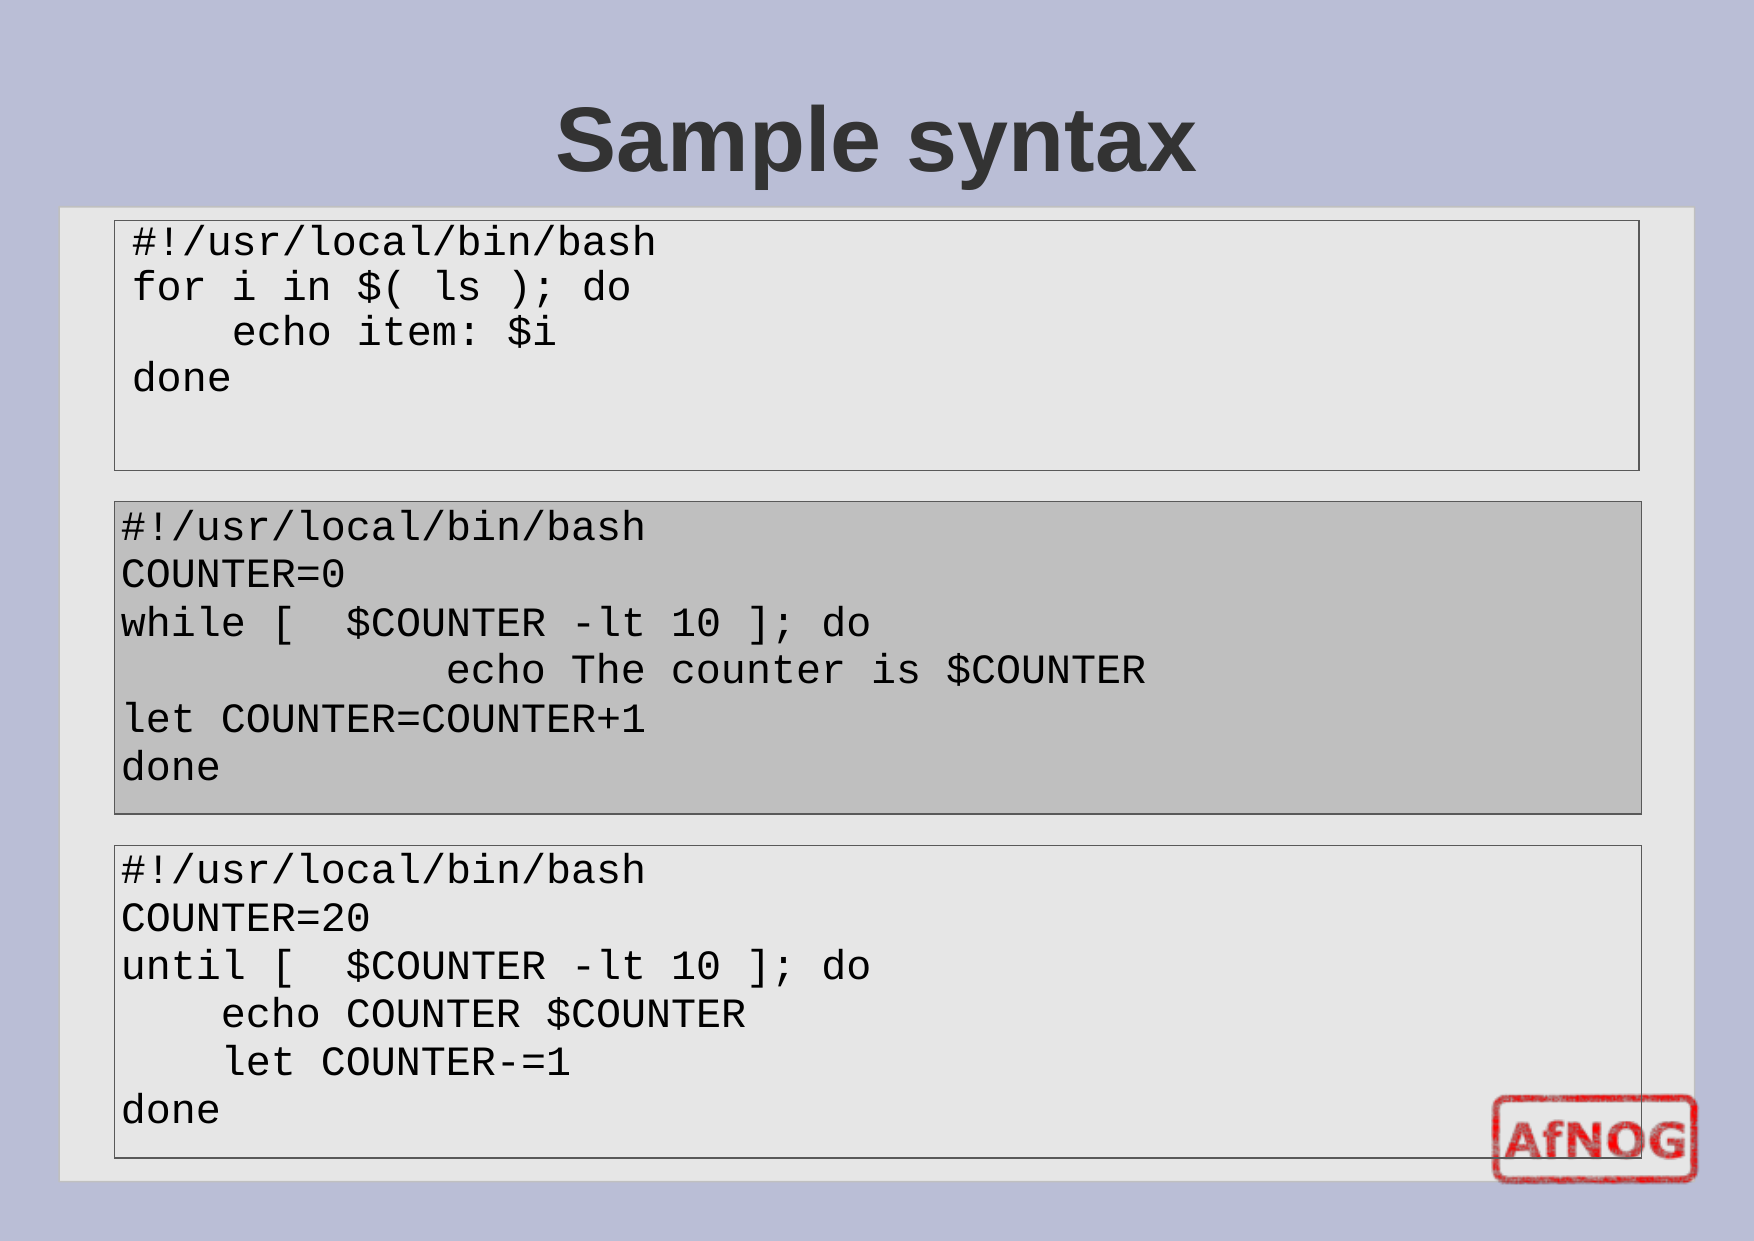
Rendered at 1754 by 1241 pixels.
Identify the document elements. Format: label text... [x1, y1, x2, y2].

text_box [59, 236, 1695, 1182]
picture [1490, 1092, 1701, 1188]
text_box #!/usr/local/bin/bash COUNTER=0 while [ $COUNTER -lt 10 ]; do echo The counter is $COUNTER let COUNTER=COUNTER+1 done [114, 501, 1642, 815]
text_box #!/usr/local/bin/bash COUNTER=20 until [ $COUNTER -lt 10 ]; do echo COUNTER $COUNTER let COUNTER-=1 done [114, 845, 1642, 1158]
list #!/usr/local/bin/bash for i in $( ls ); do echo item: $i done [114, 220, 1640, 471]
title Sample syntax [59, 48, 1695, 236]
